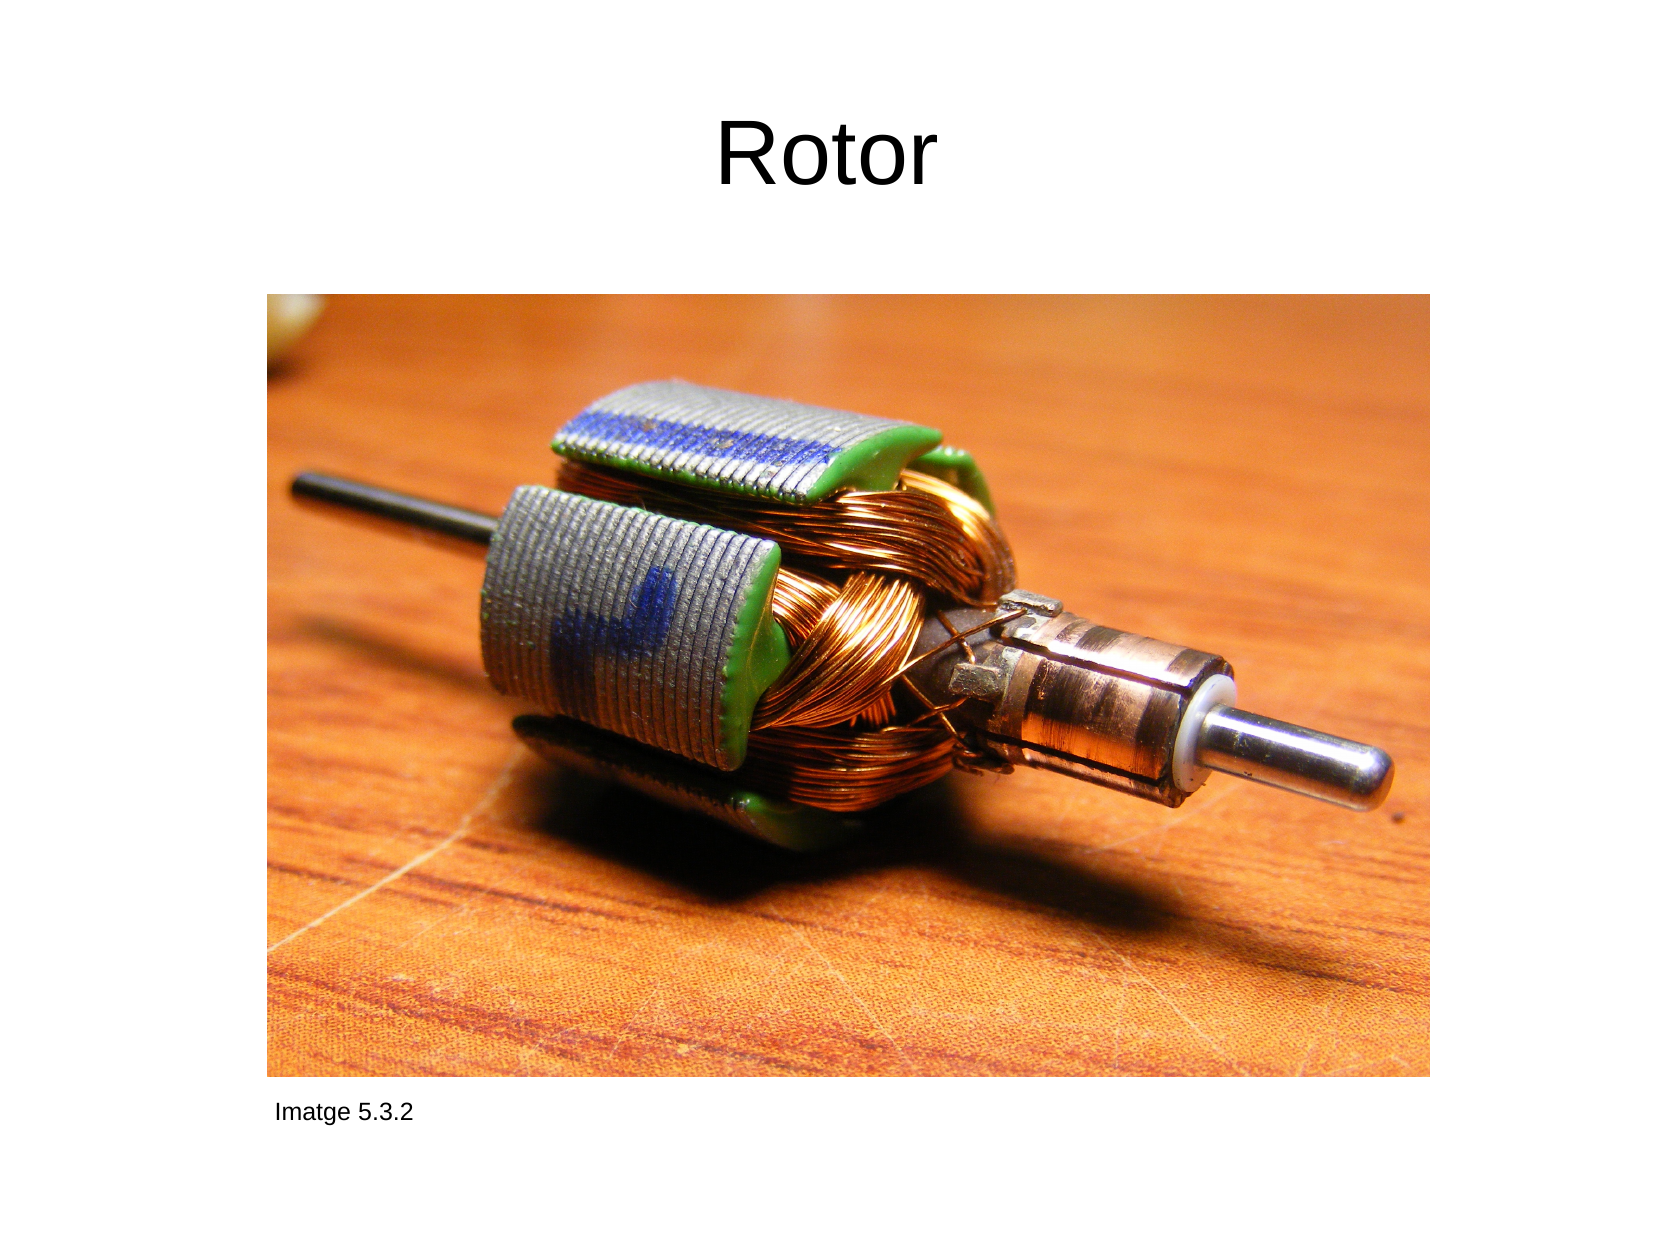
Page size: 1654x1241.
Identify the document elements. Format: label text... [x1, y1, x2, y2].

text_box Imatge 5.3.2 [259, 1090, 516, 1146]
title Rotor [82, 49, 1571, 257]
picture [267, 294, 1430, 1077]
